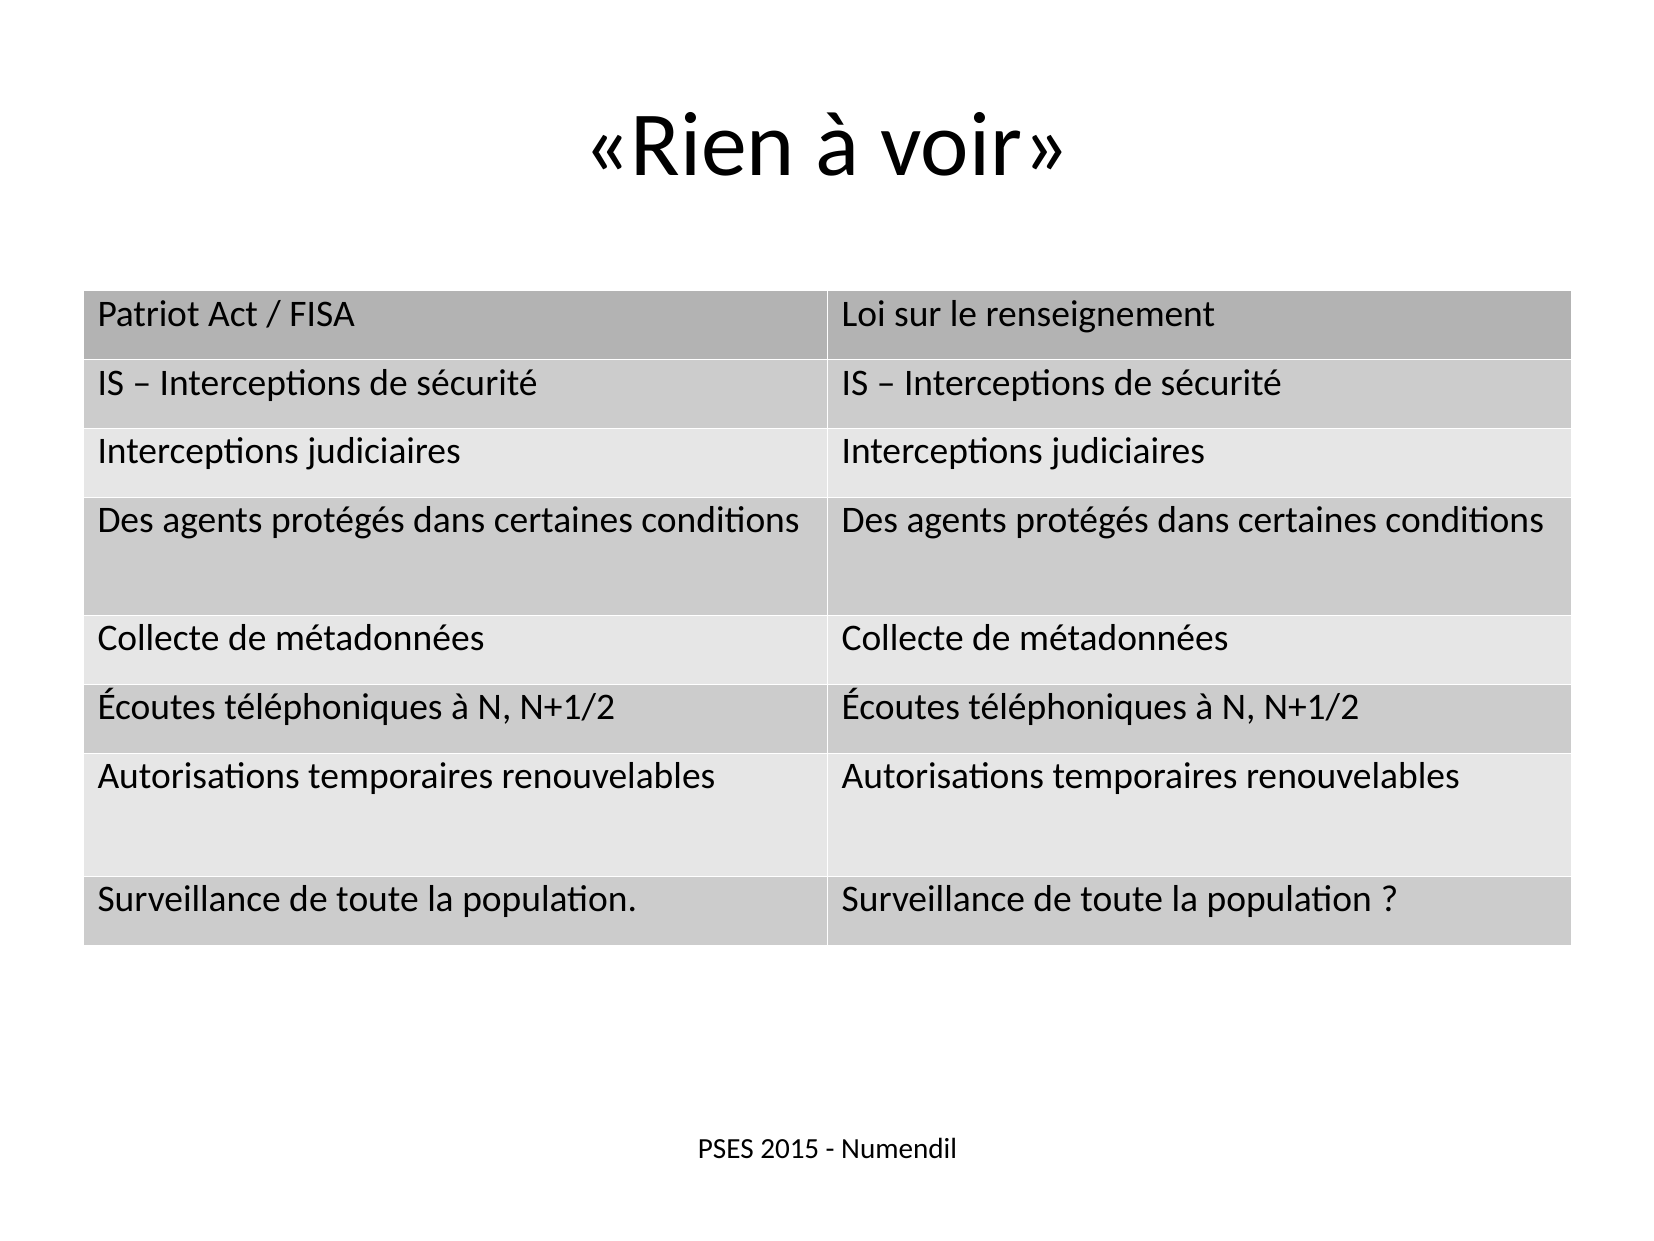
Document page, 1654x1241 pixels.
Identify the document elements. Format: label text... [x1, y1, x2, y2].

table_cell Autorisations temporaires renouvelables [828, 754, 1571, 876]
table_cell Autorisations temporaires renouvelables [84, 754, 827, 876]
table_header Patriot Act / FISA [84, 291, 827, 359]
table_cell Des agents protégés dans certaines conditions [828, 498, 1571, 615]
table_cell Écoutes téléphoniques à N, N+1/2 [828, 685, 1571, 753]
table_cell Écoutes téléphoniques à N, N+1/2 [84, 685, 827, 753]
table_cell IS – Interceptions de sécurité [828, 360, 1571, 428]
table_cell Interceptions judiciaires [84, 429, 827, 497]
table_cell Des agents protégés dans certaines conditions [84, 498, 827, 615]
table_cell Surveillance de toute la population. [84, 877, 827, 945]
text_box PSES 2015 - Numendil [565, 1129, 1090, 1216]
table_cell Interceptions judiciaires [828, 429, 1571, 497]
table_cell Collecte de métadonnées [84, 616, 827, 684]
table_cell Collecte de métadonnées [828, 616, 1571, 684]
table_cell Surveillance de toute la population ? [828, 877, 1571, 945]
title «Rien à voir» [82, 49, 1571, 257]
table_header Loi sur le renseignement [828, 291, 1571, 359]
table_cell IS – Interceptions de sécurité [84, 360, 827, 428]
